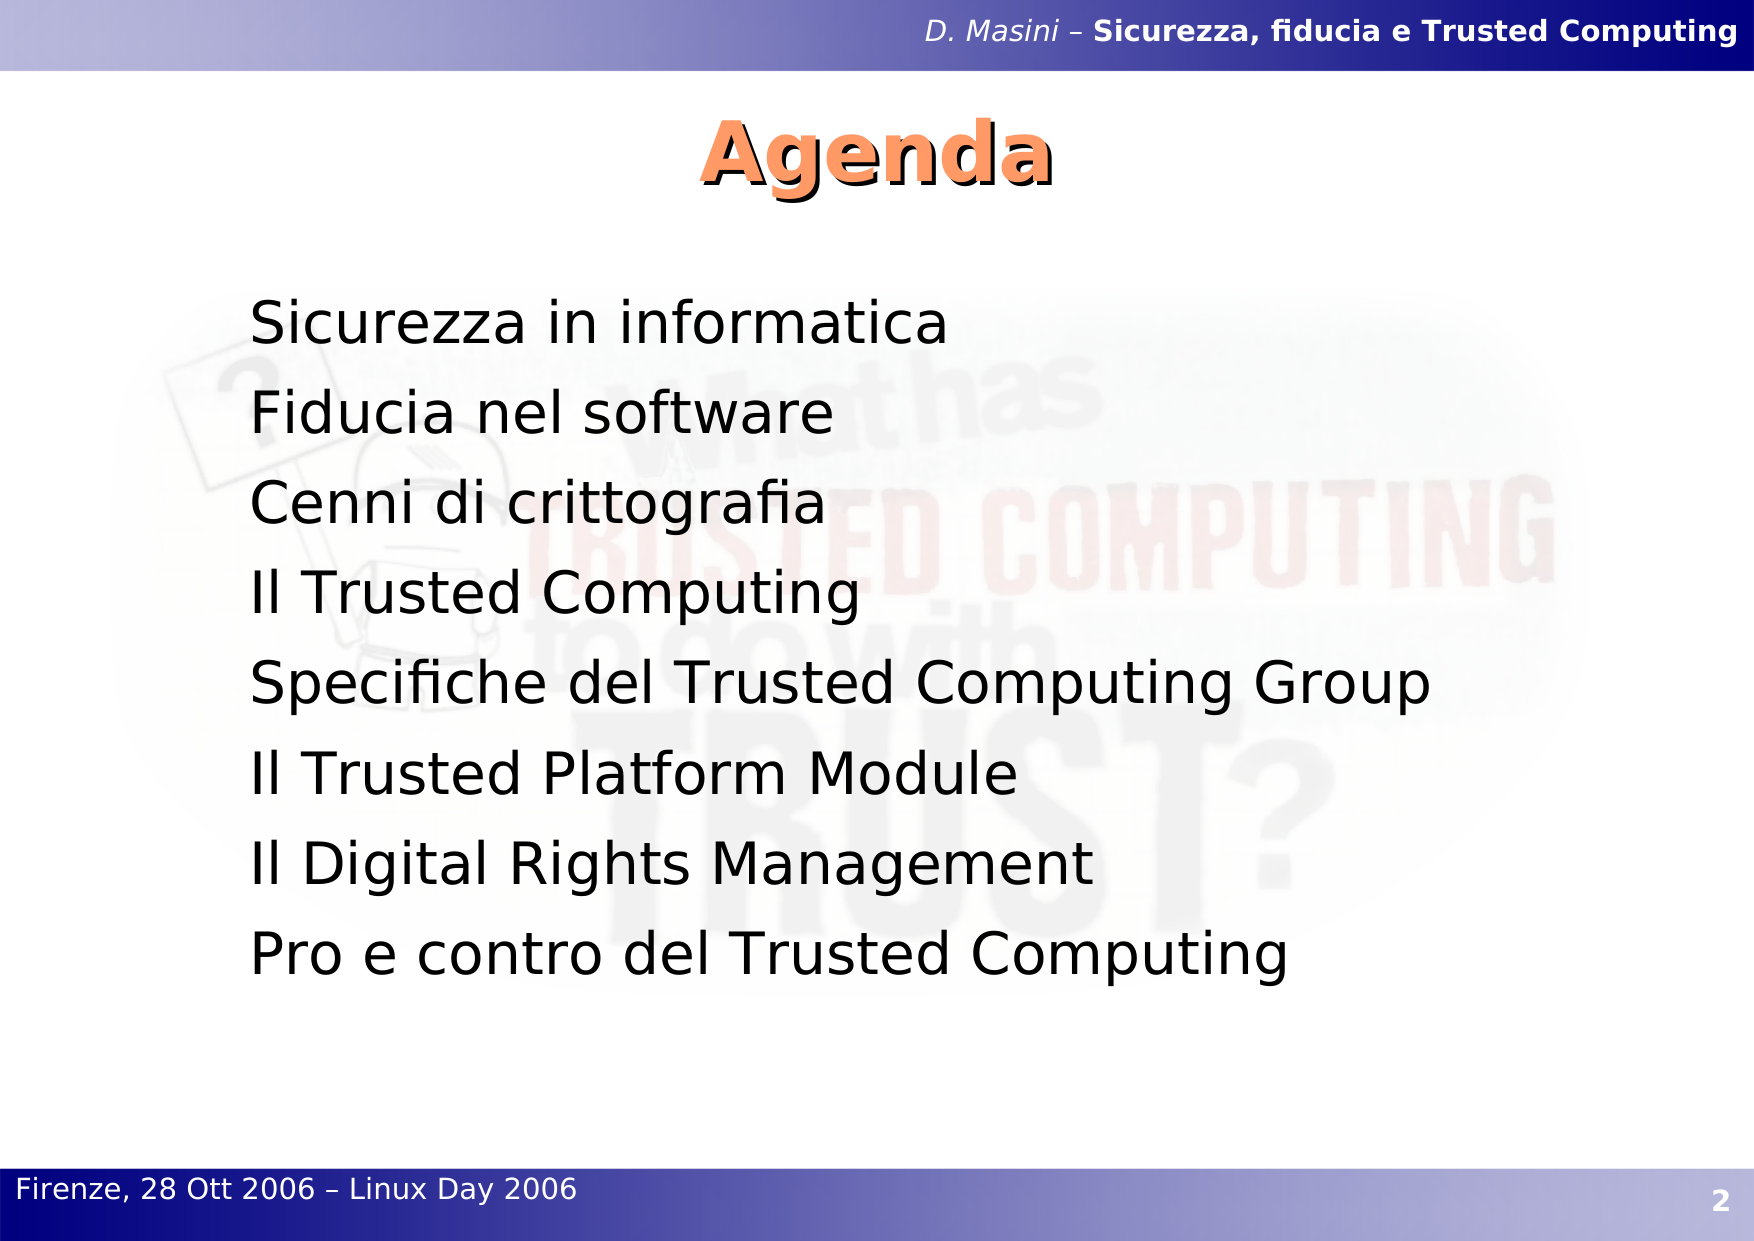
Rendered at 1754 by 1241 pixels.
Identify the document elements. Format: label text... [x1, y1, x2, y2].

title Agenda [87, 49, 1667, 257]
list Sicurezza in informatica Fiducia nel software Cenni di crittografia Il Trusted Computing Specifiche del Trusted Computing Group Il Trusted Platform Module Il Digital Rights Management Pro e contro del Trusted Computing [249, 289, 1505, 1081]
text_box Firenze, 28 Ott 2006 – Linux Day 2006 [0, 1175, 1314, 1234]
text_box <numero> [1641, 1185, 1732, 1223]
text_box D. Masini – Sicurezza, fiducia e Trusted Computing [602, 7, 1754, 63]
picture [0, 0, 1754, 1241]
